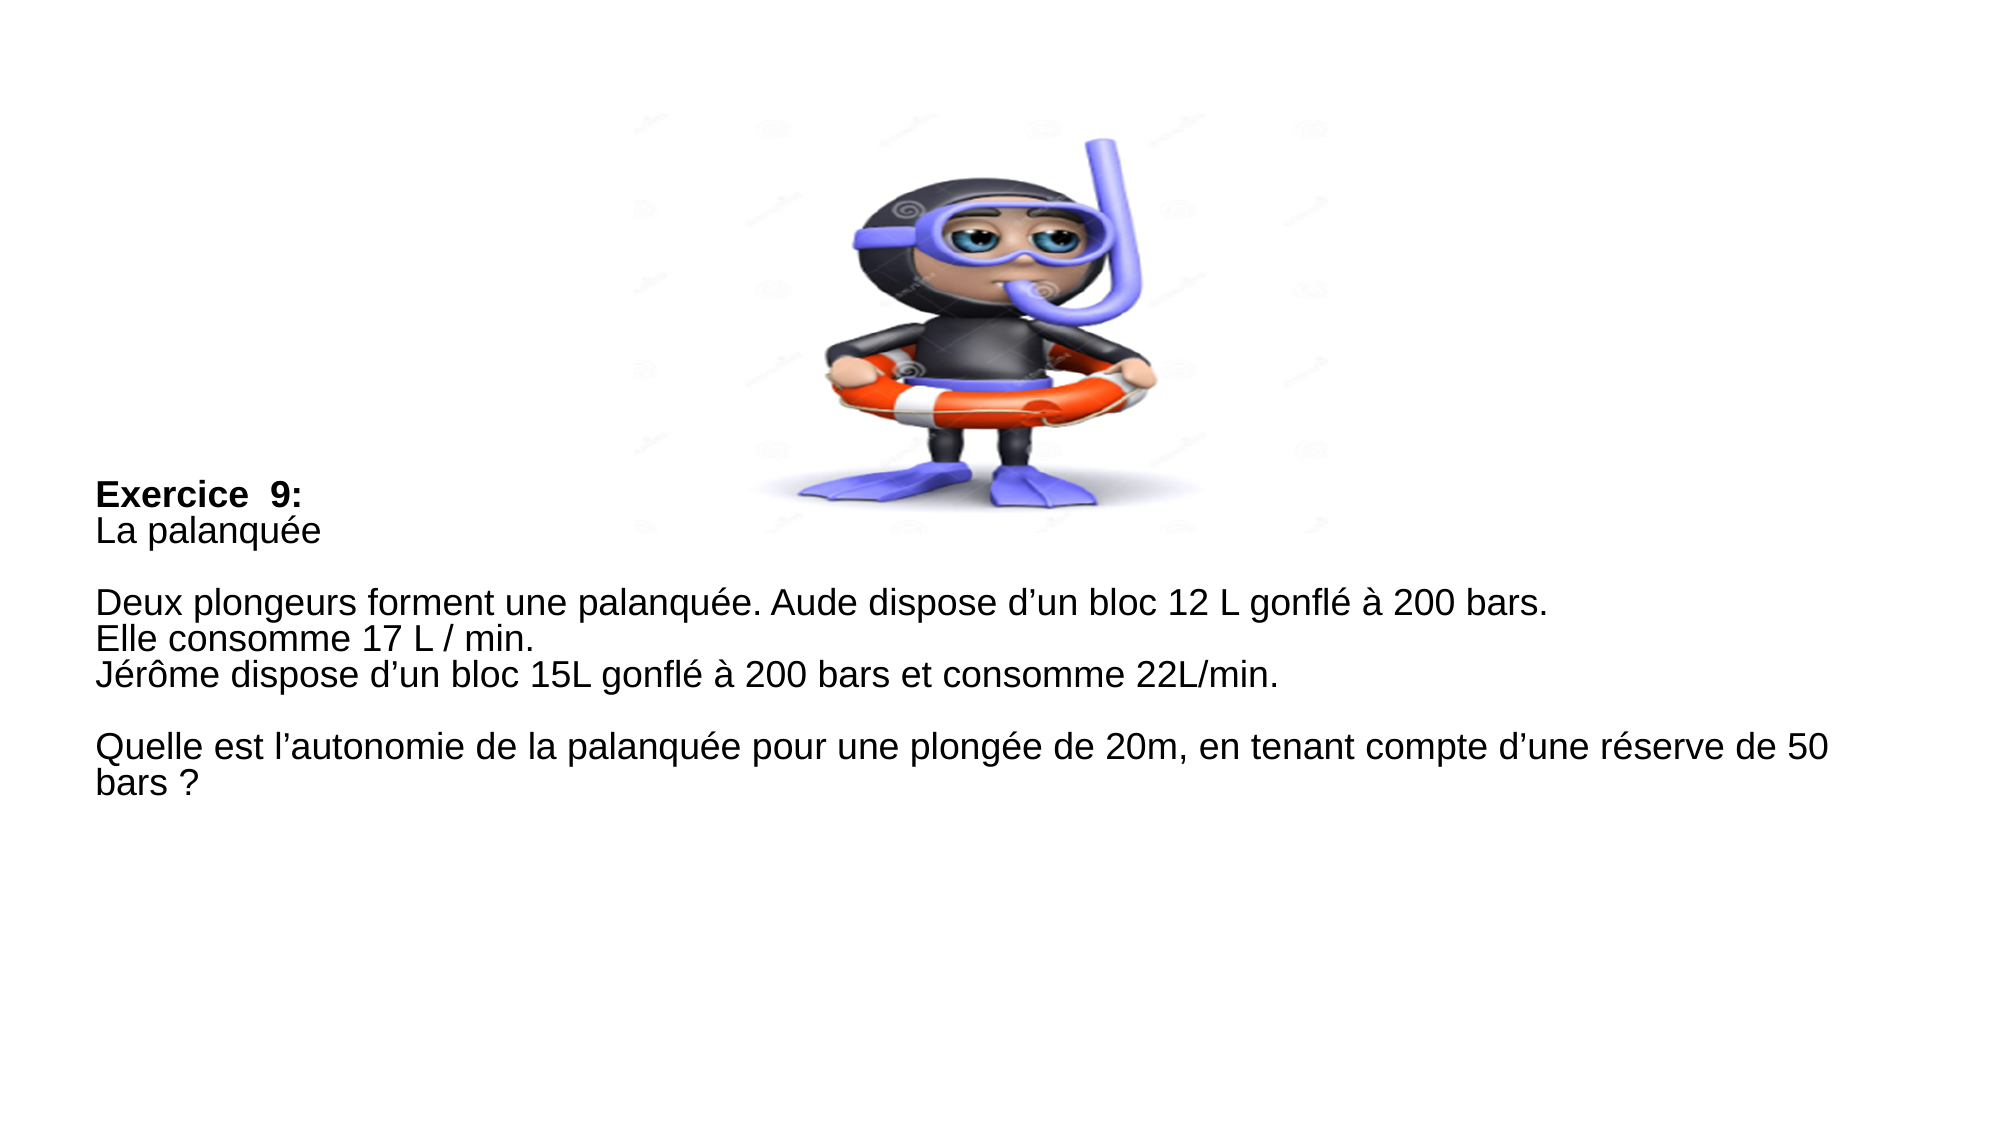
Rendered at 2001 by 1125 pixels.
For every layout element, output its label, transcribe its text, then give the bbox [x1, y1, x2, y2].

picture [634, 113, 1328, 533]
text_box Exercice 9: La palanquée Deux plongeurs forment une palanquée. Aude dispose d’un bloc 12 L gonflé à 200 bars. Elle consomme 17 L / min. Jérôme dispose d’un bloc 15L gonflé à 200 bars et consomme 22L/min. Quelle est l’autonomie de la palanquée pour une plongée de 20m, en tenant compte d’une réserve de 50 bars ? [80, 384, 1920, 879]
